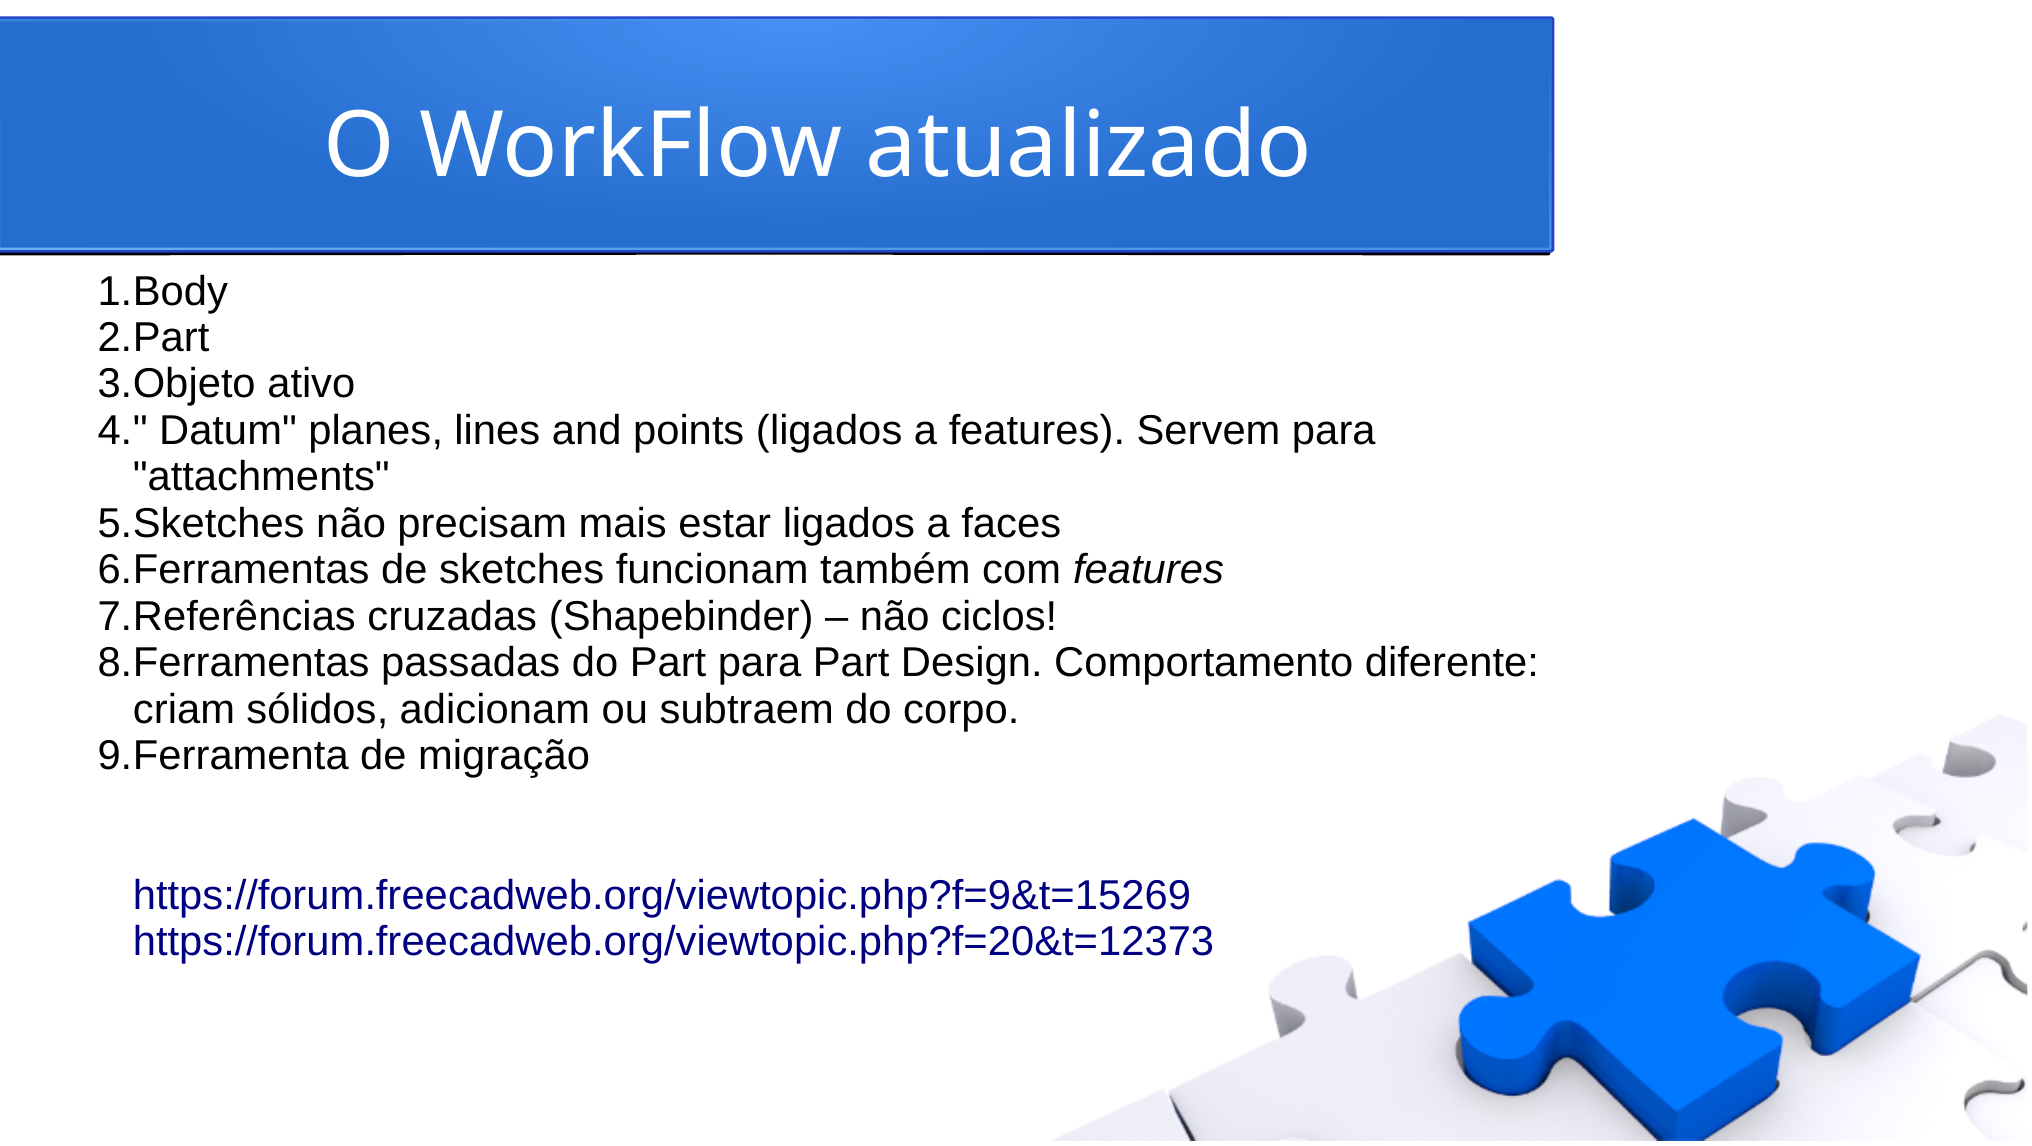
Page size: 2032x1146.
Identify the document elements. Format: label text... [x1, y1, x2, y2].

title O WorkFlow atualizado [101, 45, 1536, 237]
text_box Body Part Objeto ativo " Datum" planes, lines and points (ligados a features). Servem para "attachments" Sketches não precisam mais estar ligados a faces Ferramentas de sketches funcionam também com features Referências cruzadas (Shapebinder) – não ciclos! Ferramentas passadas do Part para Part Design. Comportamento diferente: criam sólidos, adicionam ou subtraem do corpo. Ferramenta de migração https://forum.freecadweb.org/viewtopic.php?f=9&t=15269 https://forum.freecadweb.org/viewtopic.php?f=20&t=12373 [82, 259, 1571, 1019]
picture [1027, 578, 2028, 1141]
